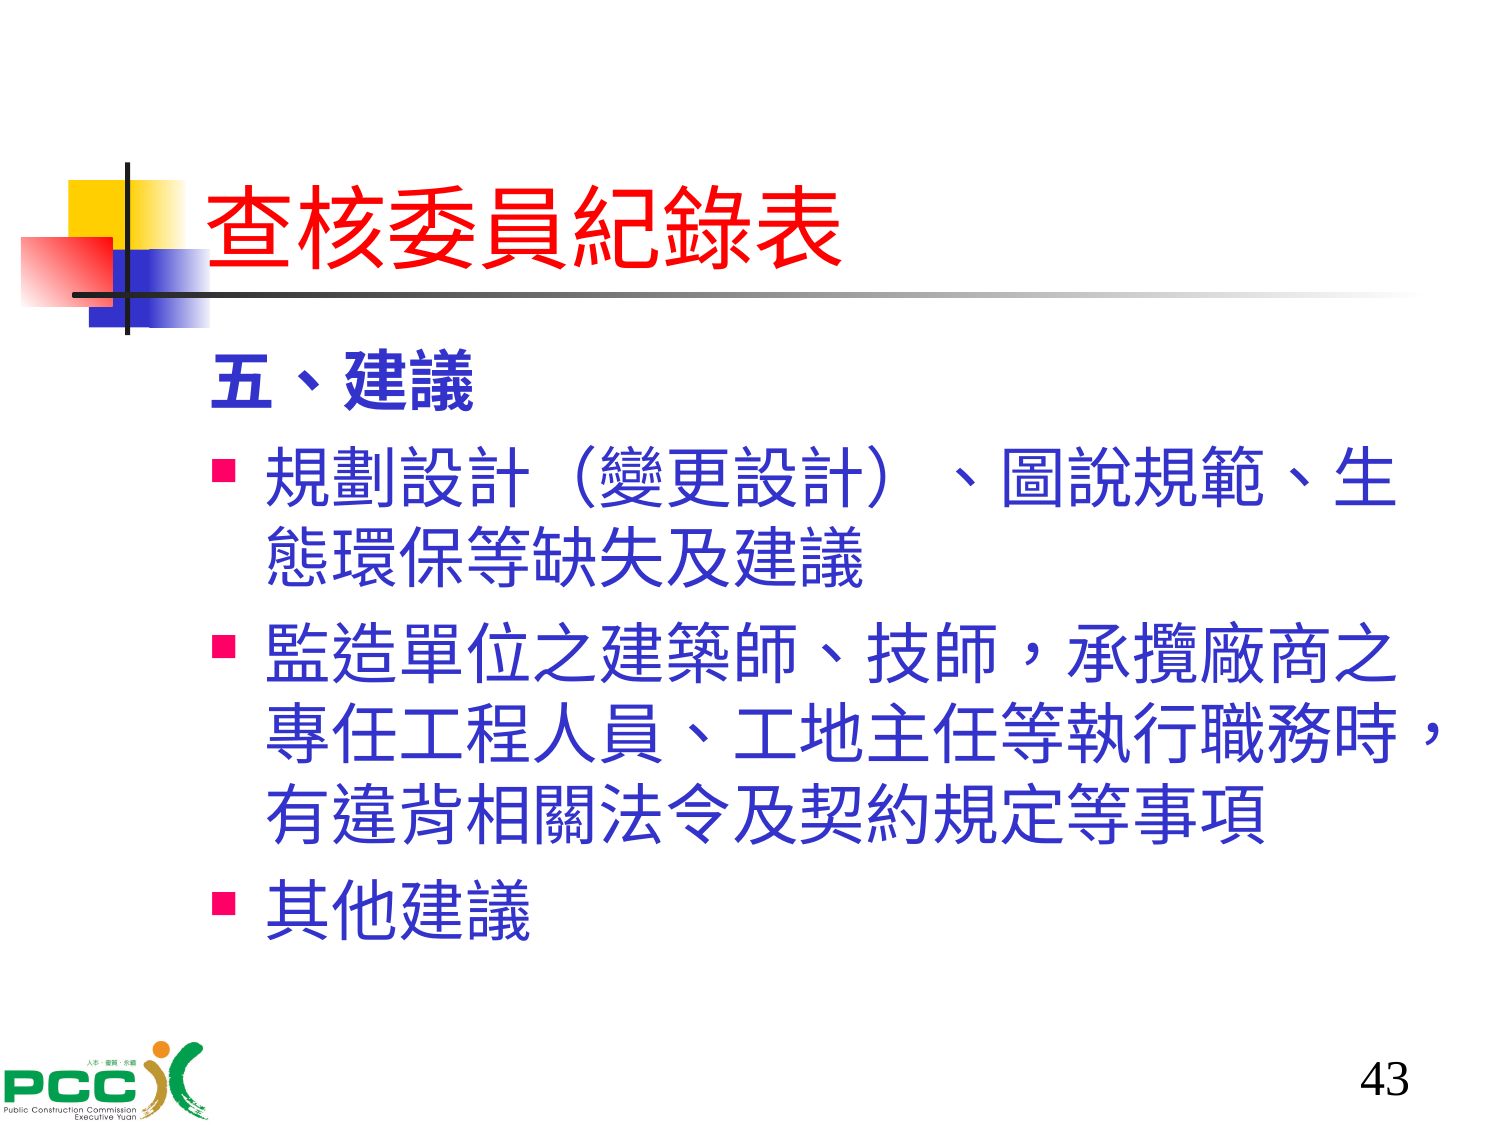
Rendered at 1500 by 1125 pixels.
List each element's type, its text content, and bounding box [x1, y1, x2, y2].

picture [0, 1037, 226, 1125]
title 查核委員紀錄表 [188, 101, 1500, 289]
list 五、建議 規劃設計（變更設計）、圖說規範、生態環保等缺失及建議 監造單位之建築師、技師，承攬廠商之專任工程人員、工地主任等執行職務時，有違背相關法令及契約規定等事項 其他建議 [193, 331, 1469, 1007]
